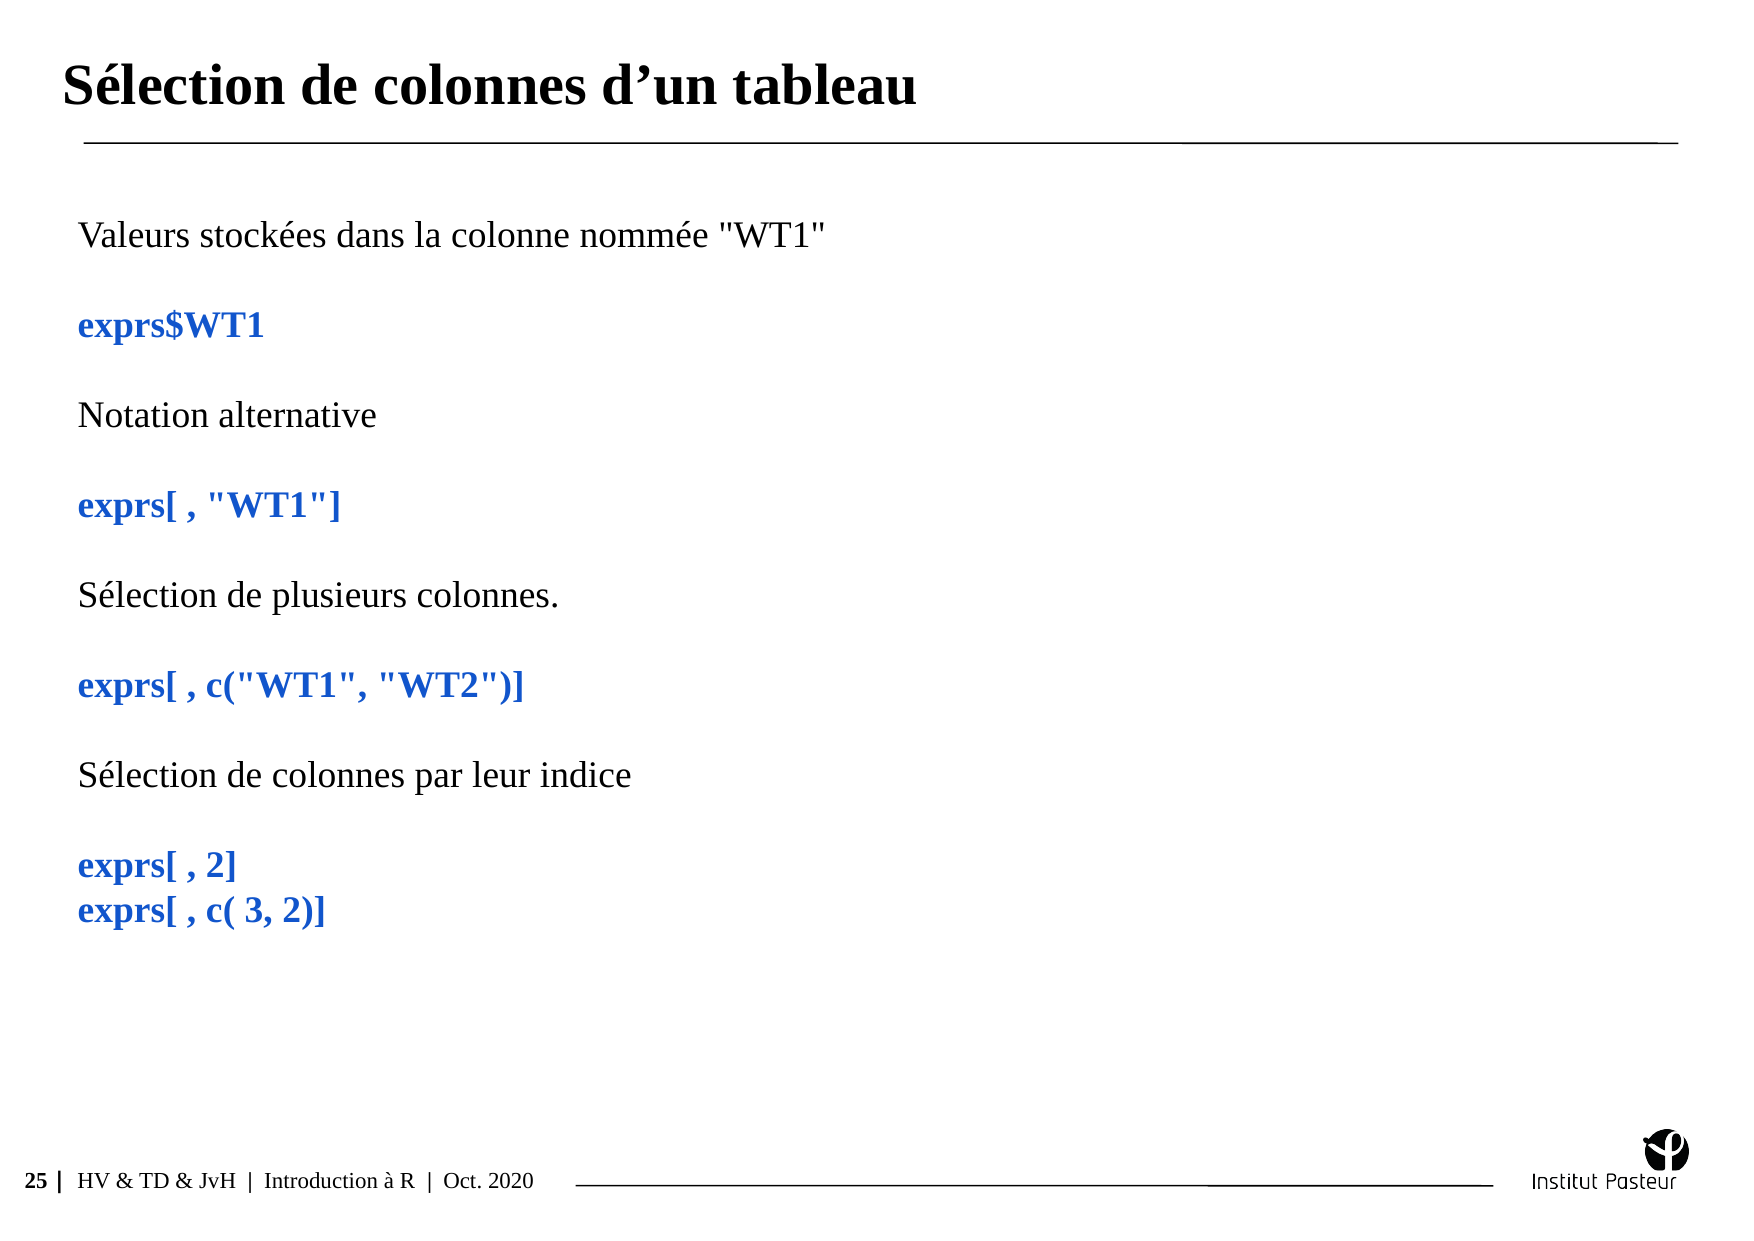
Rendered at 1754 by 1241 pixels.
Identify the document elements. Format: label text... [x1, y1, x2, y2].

text_box Sélection de colonnes d’un tableau [62, 2, 1692, 160]
list Valeurs stockées dans la colonne nommée "WT1" exprs$WT1 Notation alternative exprs[ , "WT1"] Sélection de plusieurs colonnes. exprs[ , c("WT1", "WT2")] Sélection de colonnes par leur indice exprs[ , 2] exprs[ , c( 3, 2)] [62, 194, 1692, 1152]
picture [1533, 1152, 1689, 1189]
